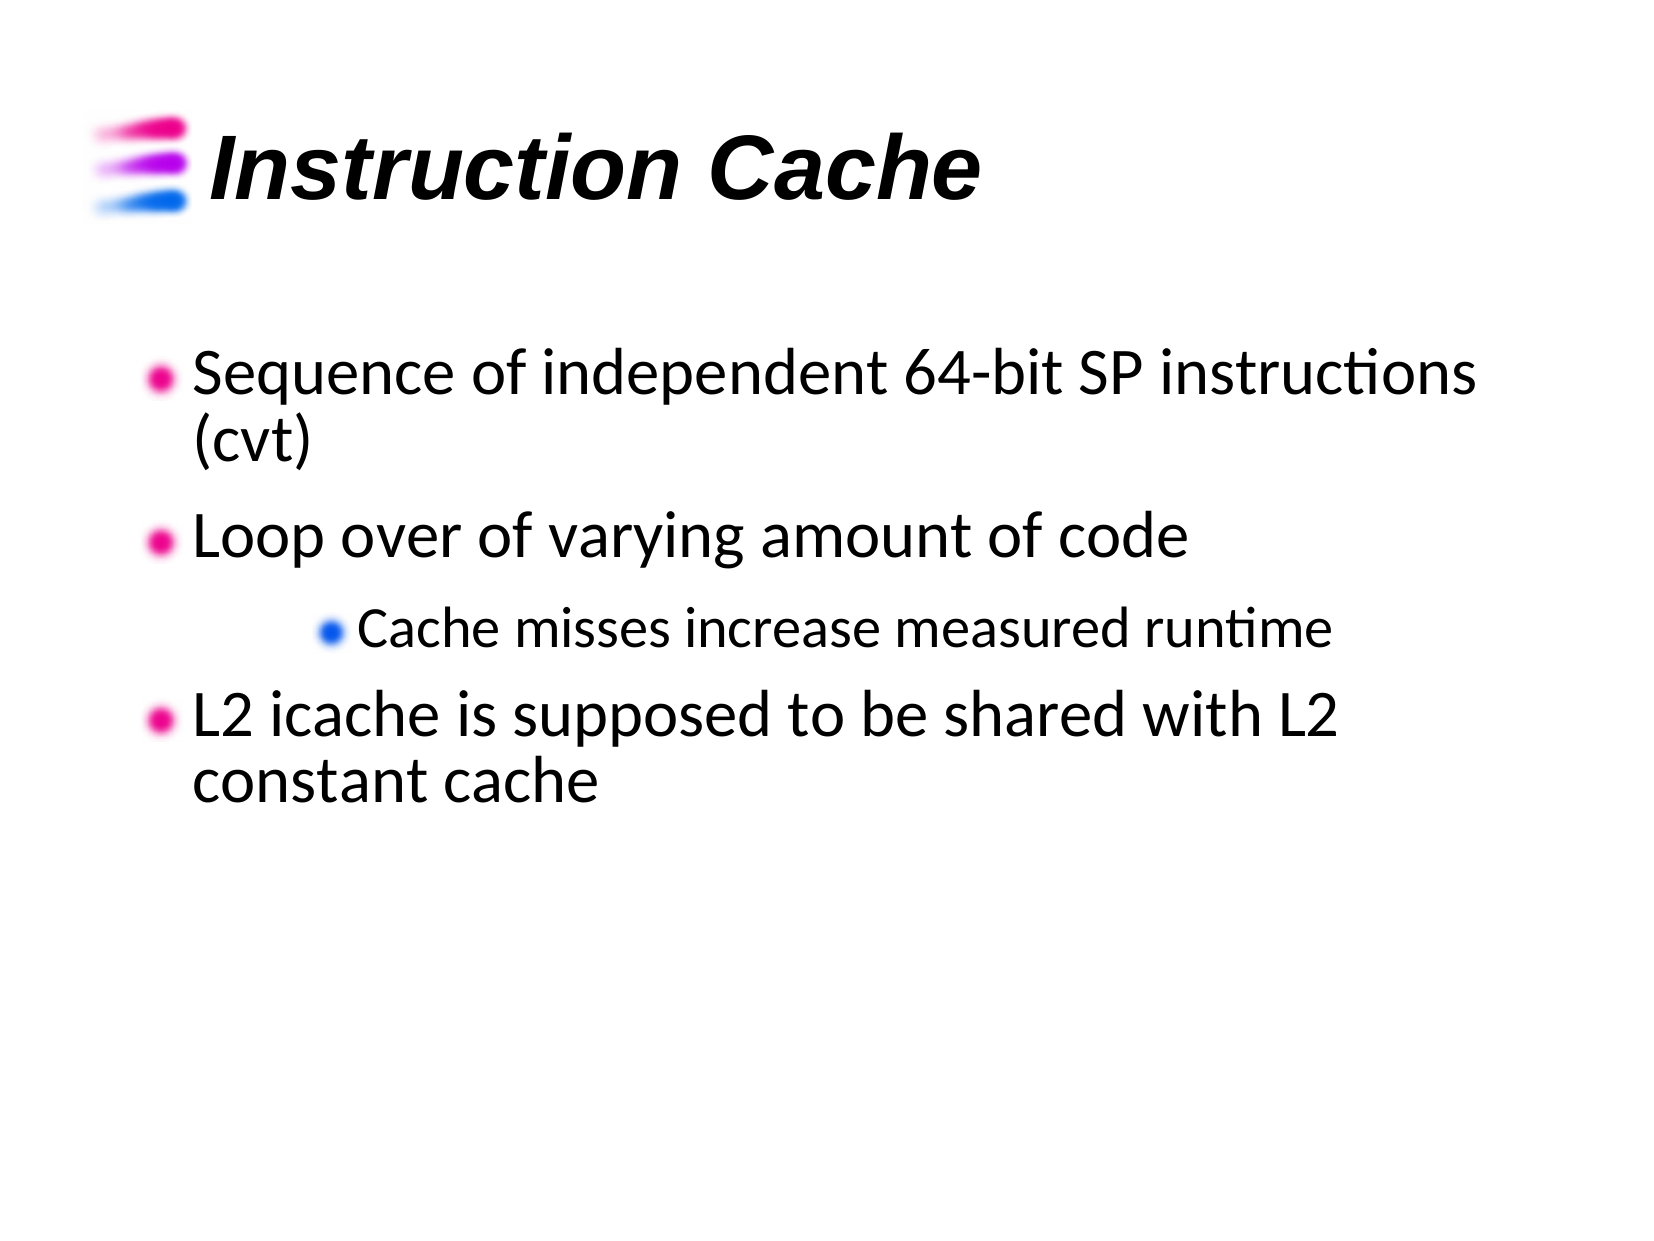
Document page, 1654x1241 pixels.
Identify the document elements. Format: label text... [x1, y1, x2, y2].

list Sequence of independent 64-bit SP instructions (cvt) Loop over of varying amount of code Cache misses increase measured runtime L2 icache is supposed to be shared with L2 constant cache [121, 344, 1534, 1127]
picture [83, 110, 192, 224]
title Instruction Cache [209, 64, 1531, 272]
